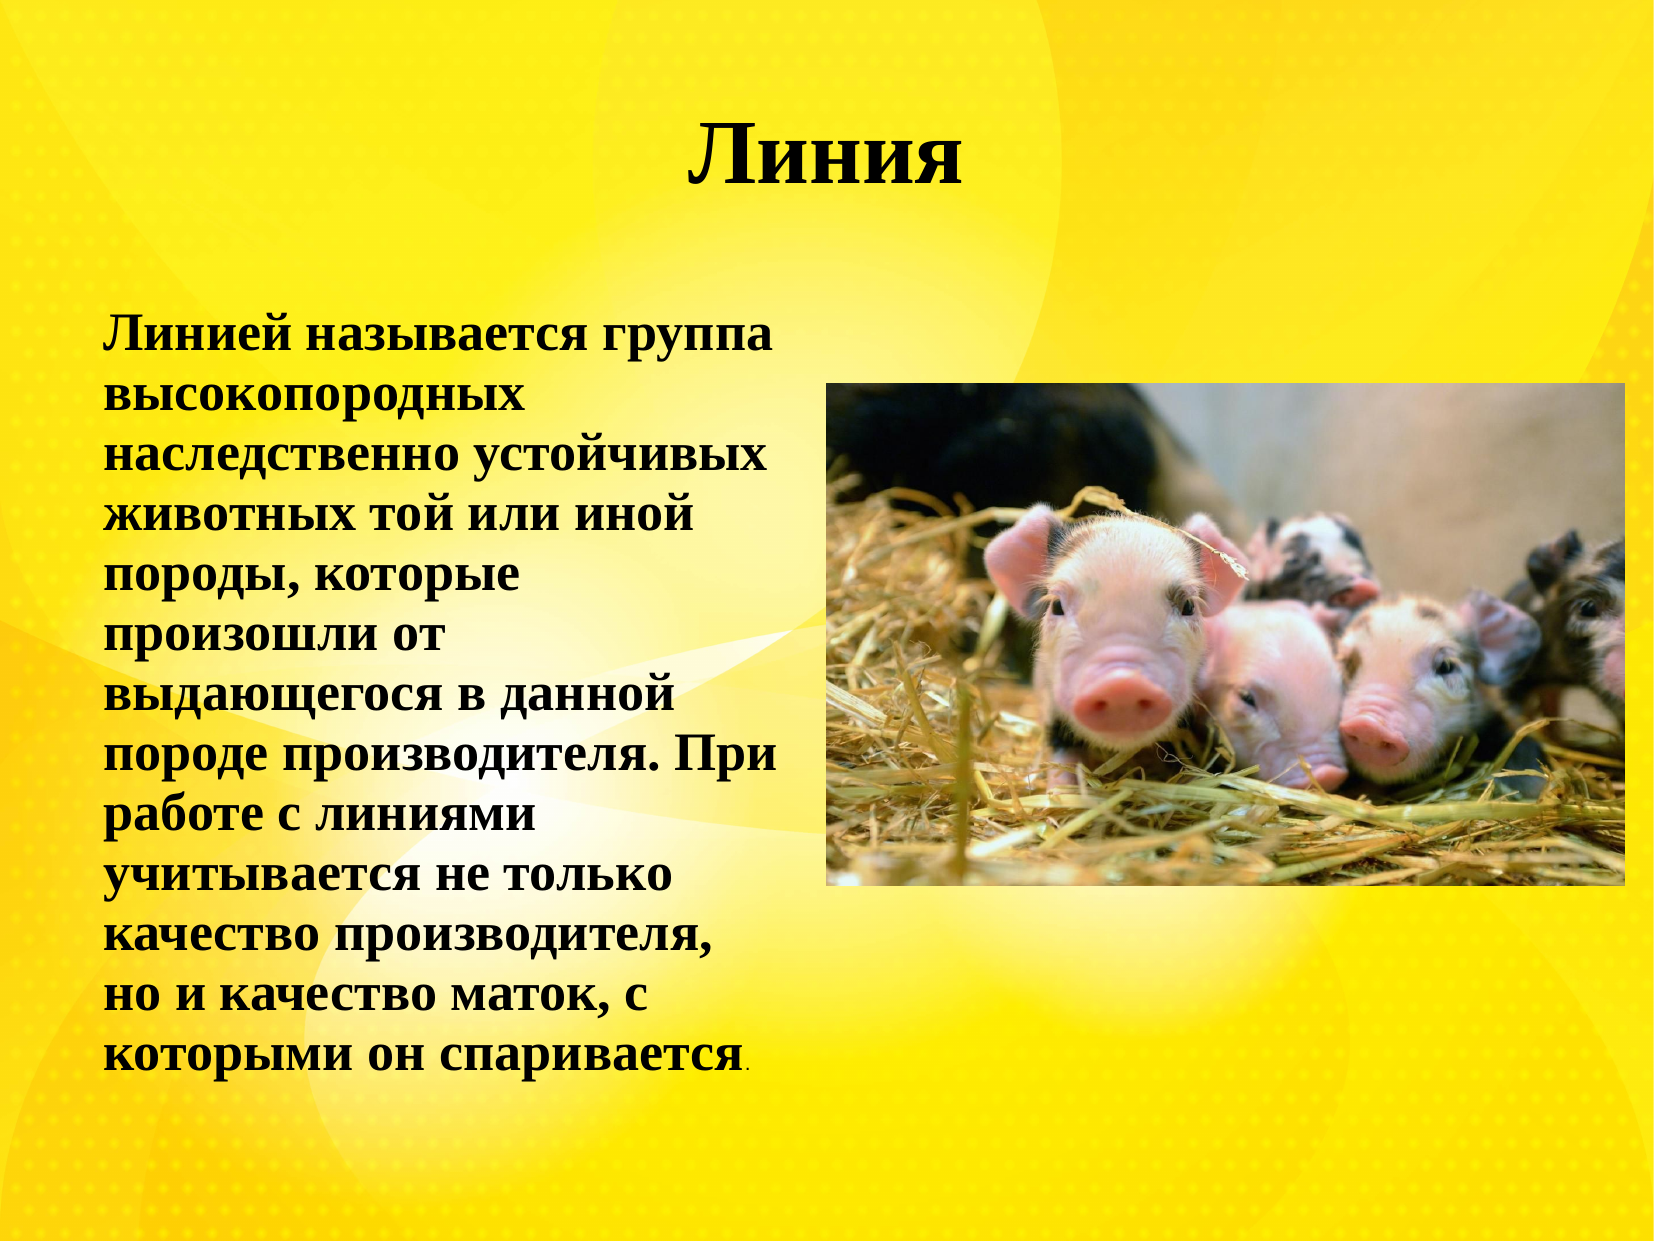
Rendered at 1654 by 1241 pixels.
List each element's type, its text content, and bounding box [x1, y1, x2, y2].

text_box Линией называется группа высокопородных наследственно устойчивых животных той или иной породы, которые произошли от выдающегося в данной породе производителя. При работе с линиями учитывается не только качество производителя, но и качество маток, с которыми он спаривается. [88, 295, 798, 1154]
title Линия [82, 49, 1571, 257]
picture [0, 0, 1654, 1241]
